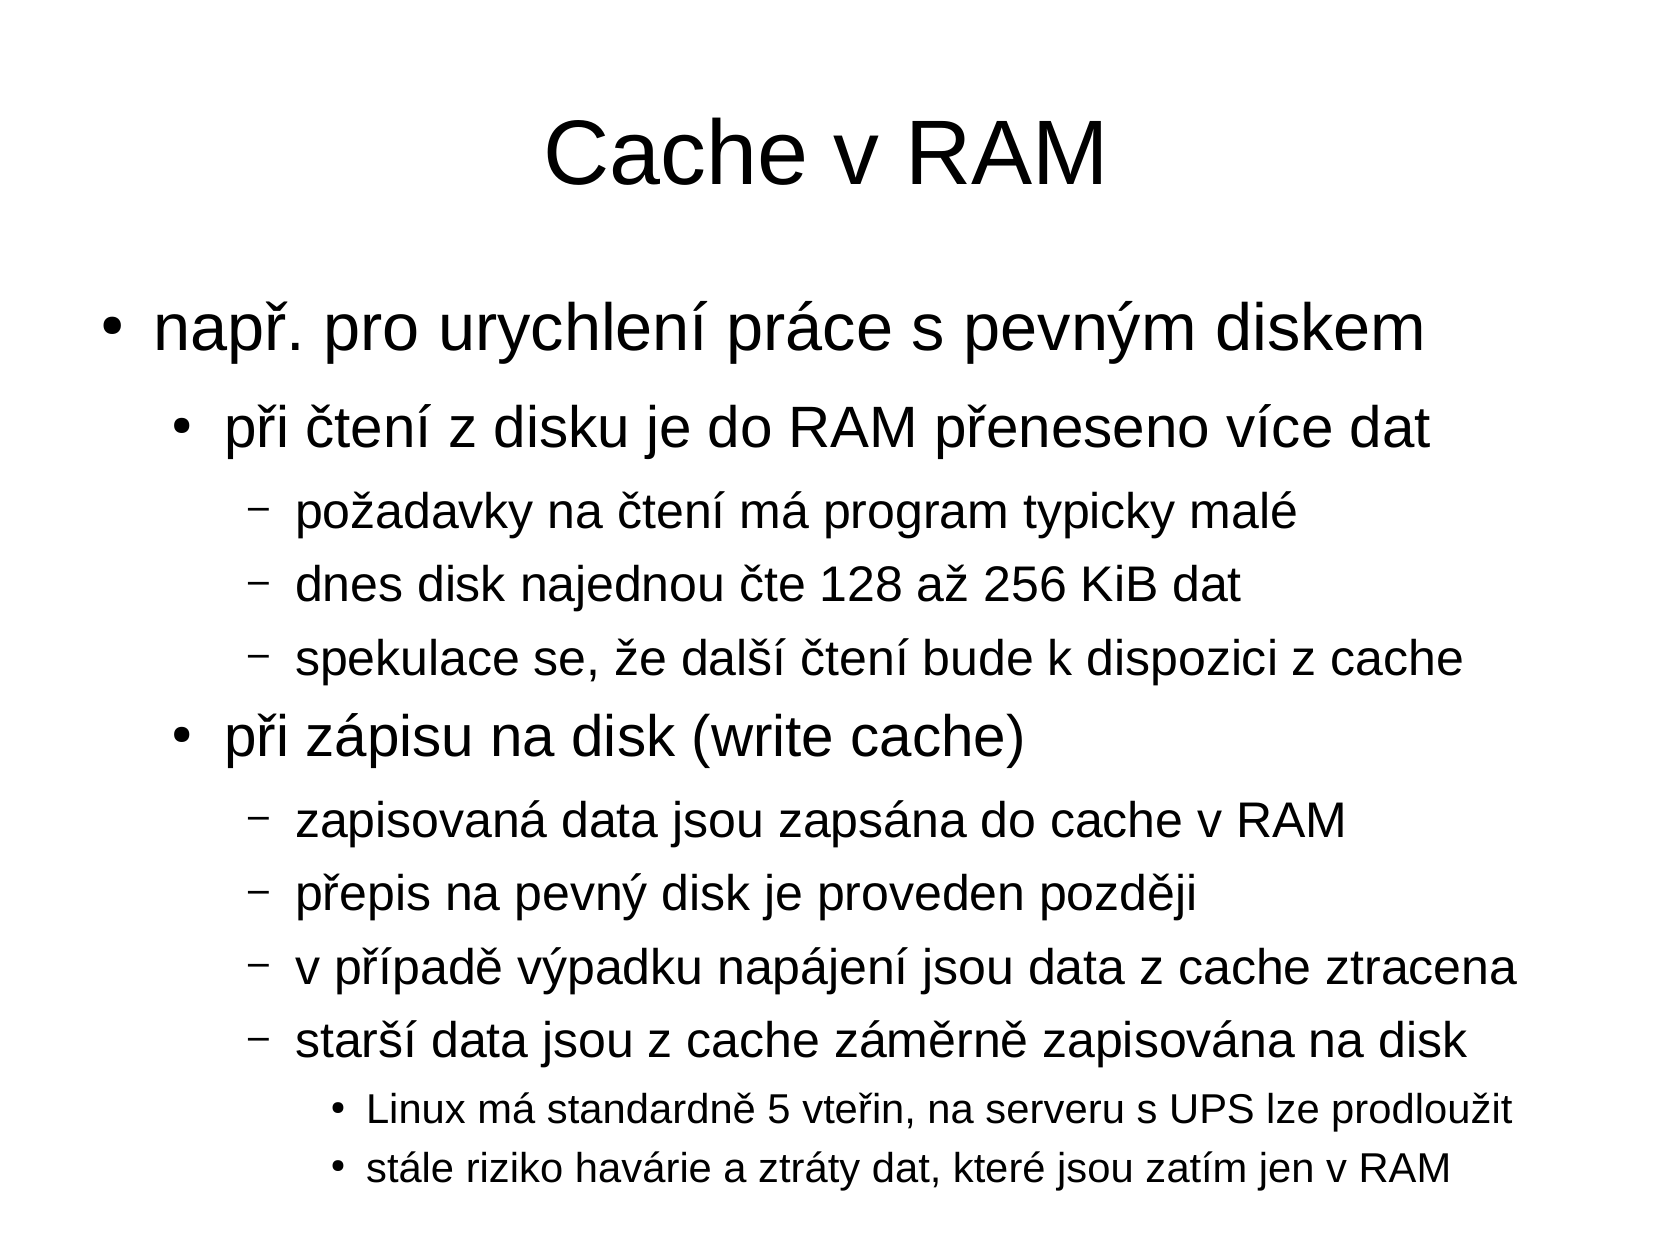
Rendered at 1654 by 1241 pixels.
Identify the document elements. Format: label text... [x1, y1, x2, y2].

list např. pro urychlení práce s pevným diskem při čtení z disku je do RAM přeneseno více dat požadavky na čtení má program typicky malé dnes disk najednou čte 128 až 256 KiB dat spekulace se, že další čtení bude k dispozici z cache při zápisu na disk (write cache) zapisovaná data jsou zapsána do cache v RAM přepis na pevný disk je proveden později v případě výpadku napájení jsou data z cache ztracena starší data jsou z cache záměrně zapisována na disk Linux má standardně 5 vteřin, na serveru s UPS lze prodloužit stále riziko havárie a ztráty dat, které jsou zatím jen v RAM [82, 290, 1571, 1191]
title Cache v RAM [82, 49, 1571, 257]
